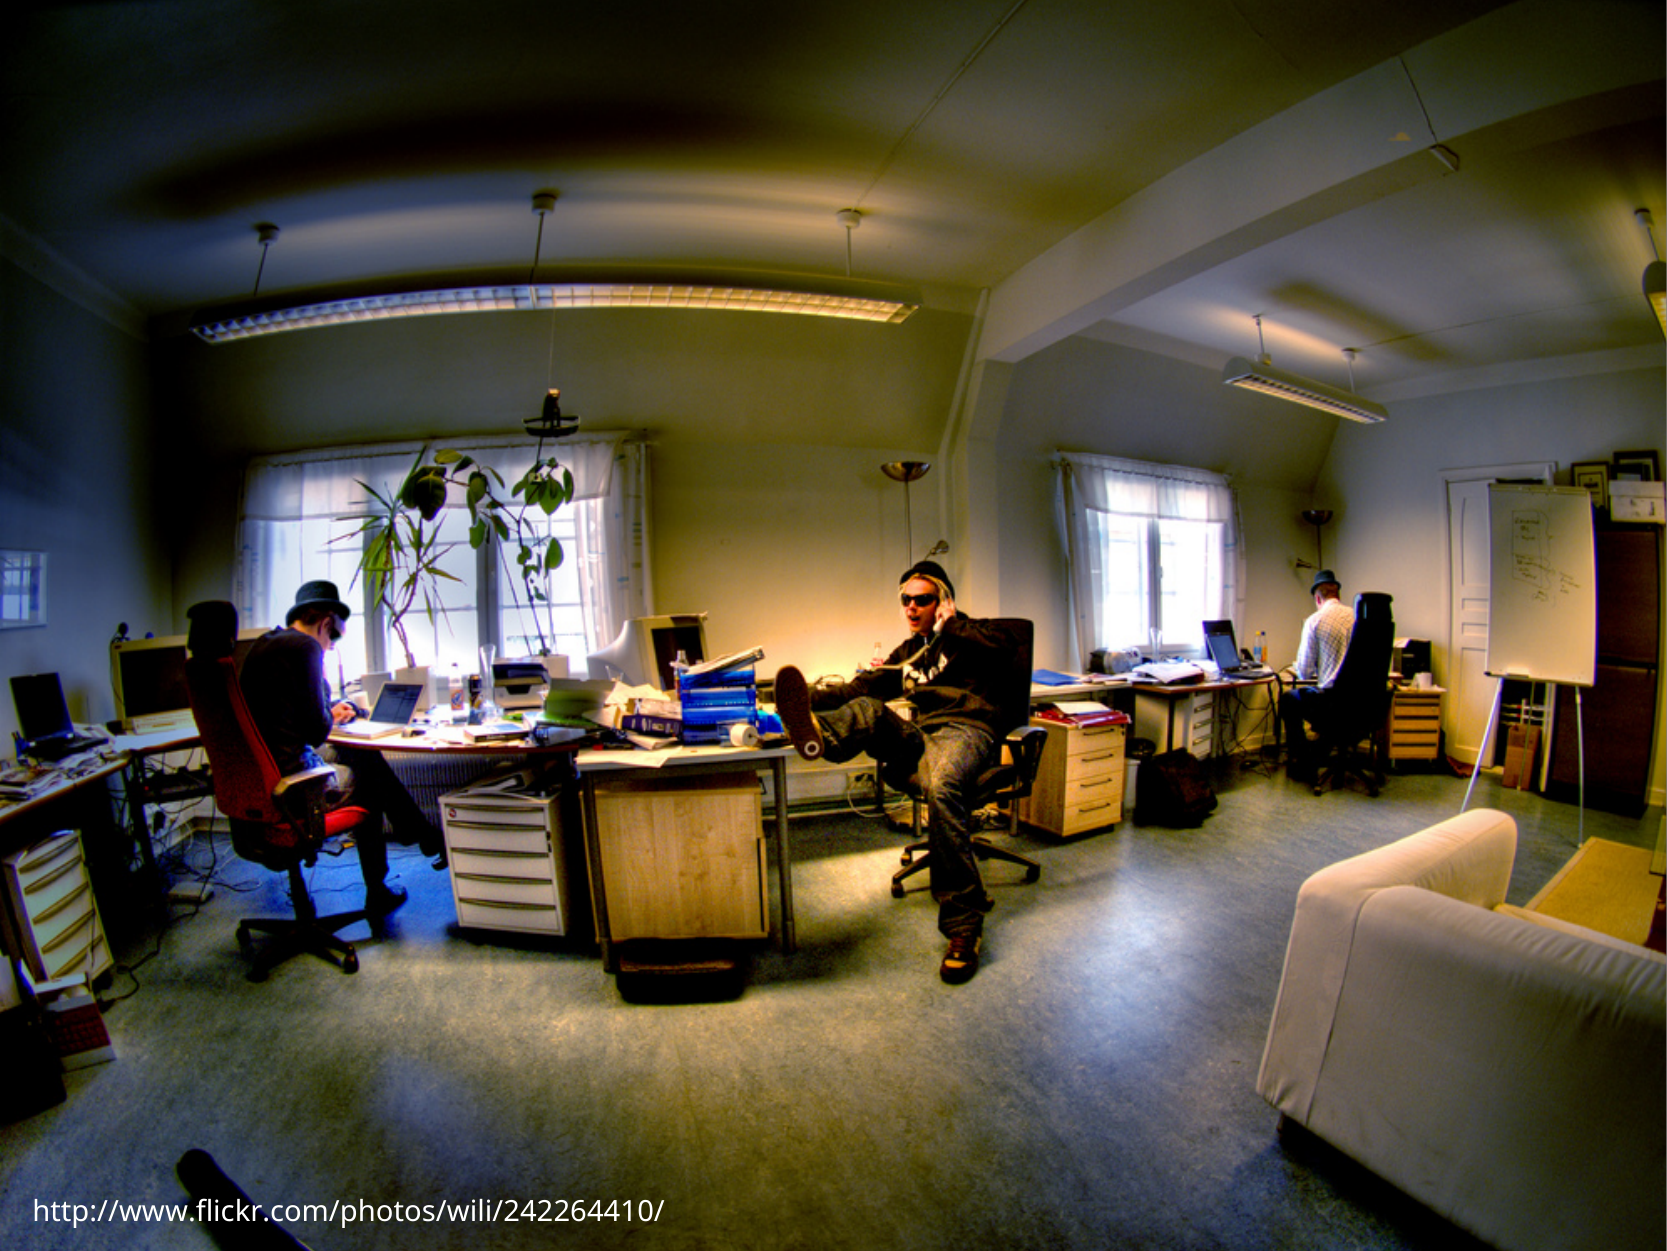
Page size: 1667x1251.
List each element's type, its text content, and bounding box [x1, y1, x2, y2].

text_box http://www.flickr.com/photos/wili/242264410/ [17, 1184, 626, 1235]
picture [0, 0, 1667, 1251]
